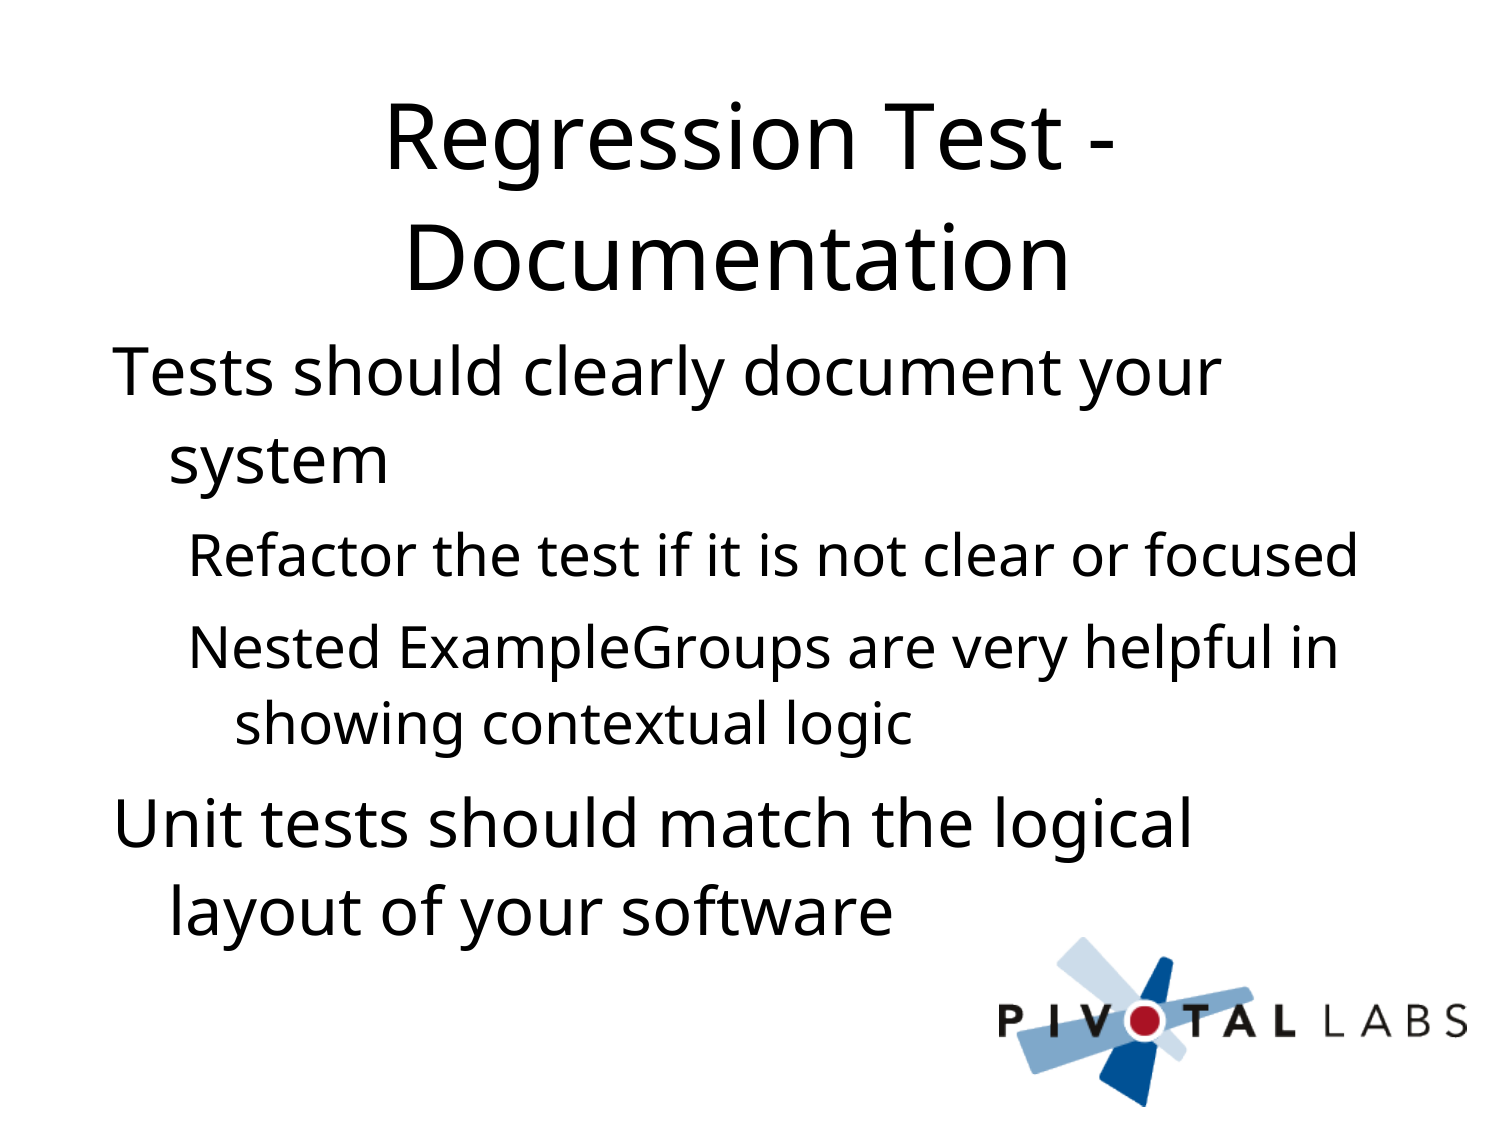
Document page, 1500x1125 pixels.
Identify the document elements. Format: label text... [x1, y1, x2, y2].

title Regression Test - Documentation [112, 76, 1388, 312]
picture [999, 937, 1467, 1107]
list Tests should clearly document your system Refactor the test if it is not clear or focused Nested ExampleGroups are very helpful in showing contextual logic Unit tests should match the logical layout of your software [112, 324, 1388, 1000]
